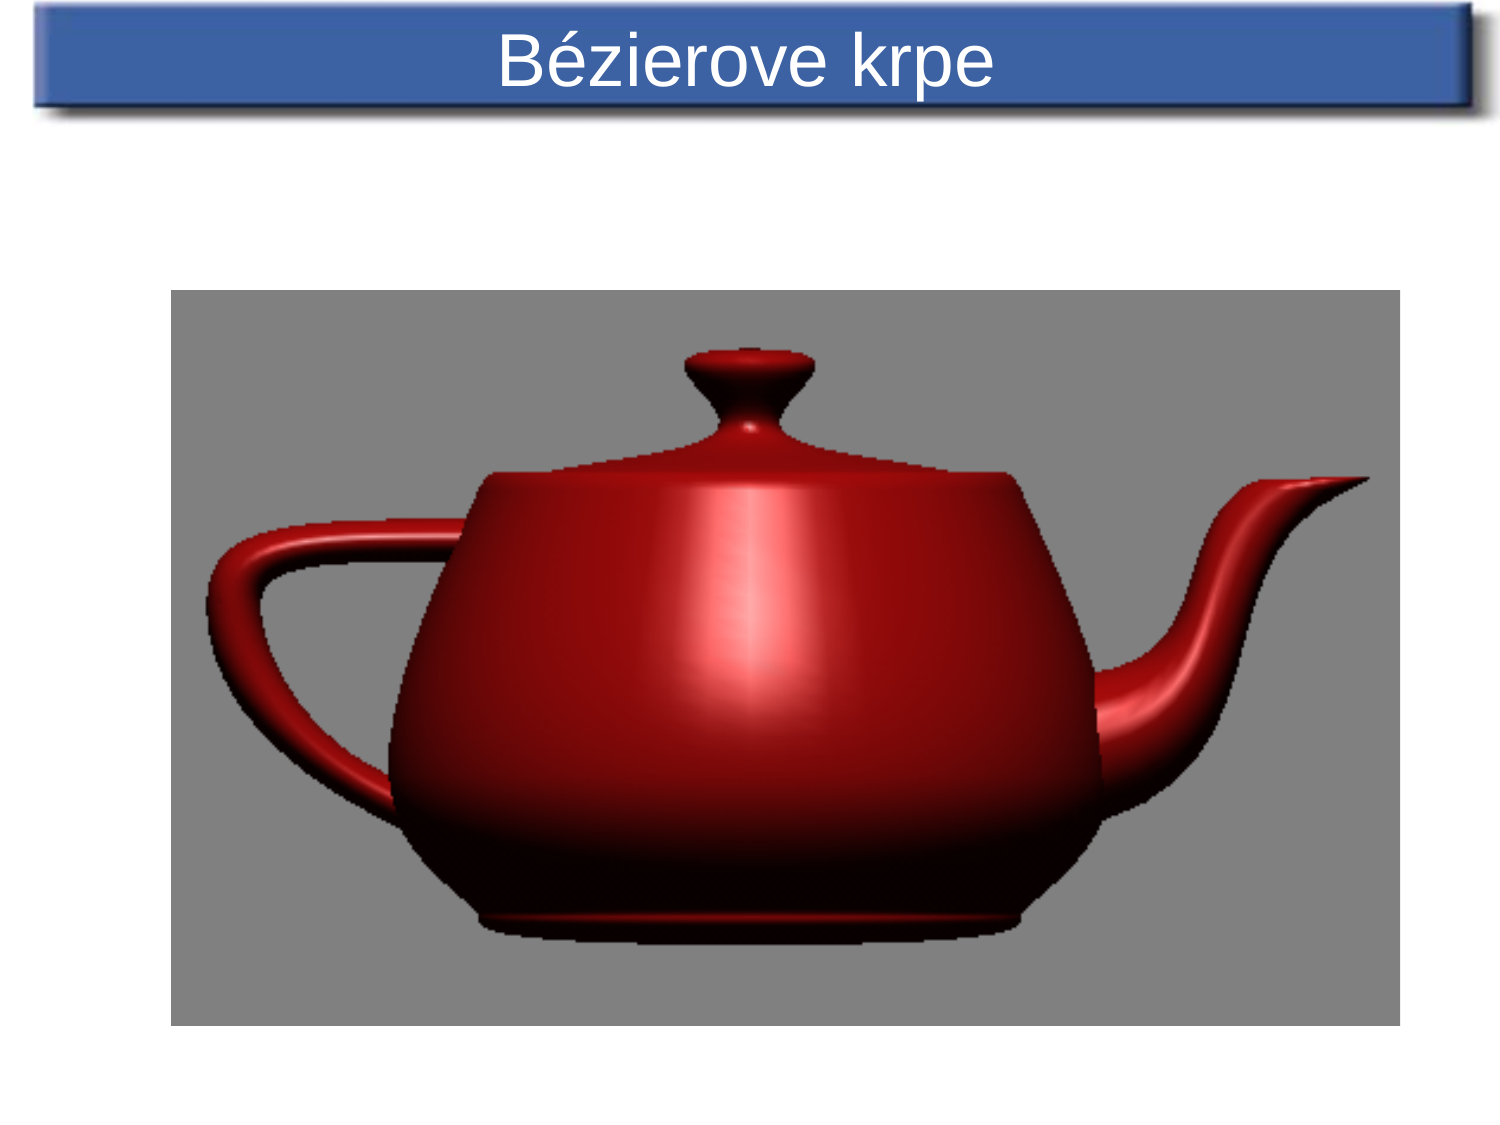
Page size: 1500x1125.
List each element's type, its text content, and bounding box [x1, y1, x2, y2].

picture [171, 290, 1401, 1026]
title Bézierove krpe [0, 0, 1493, 114]
picture [32, 0, 1500, 127]
